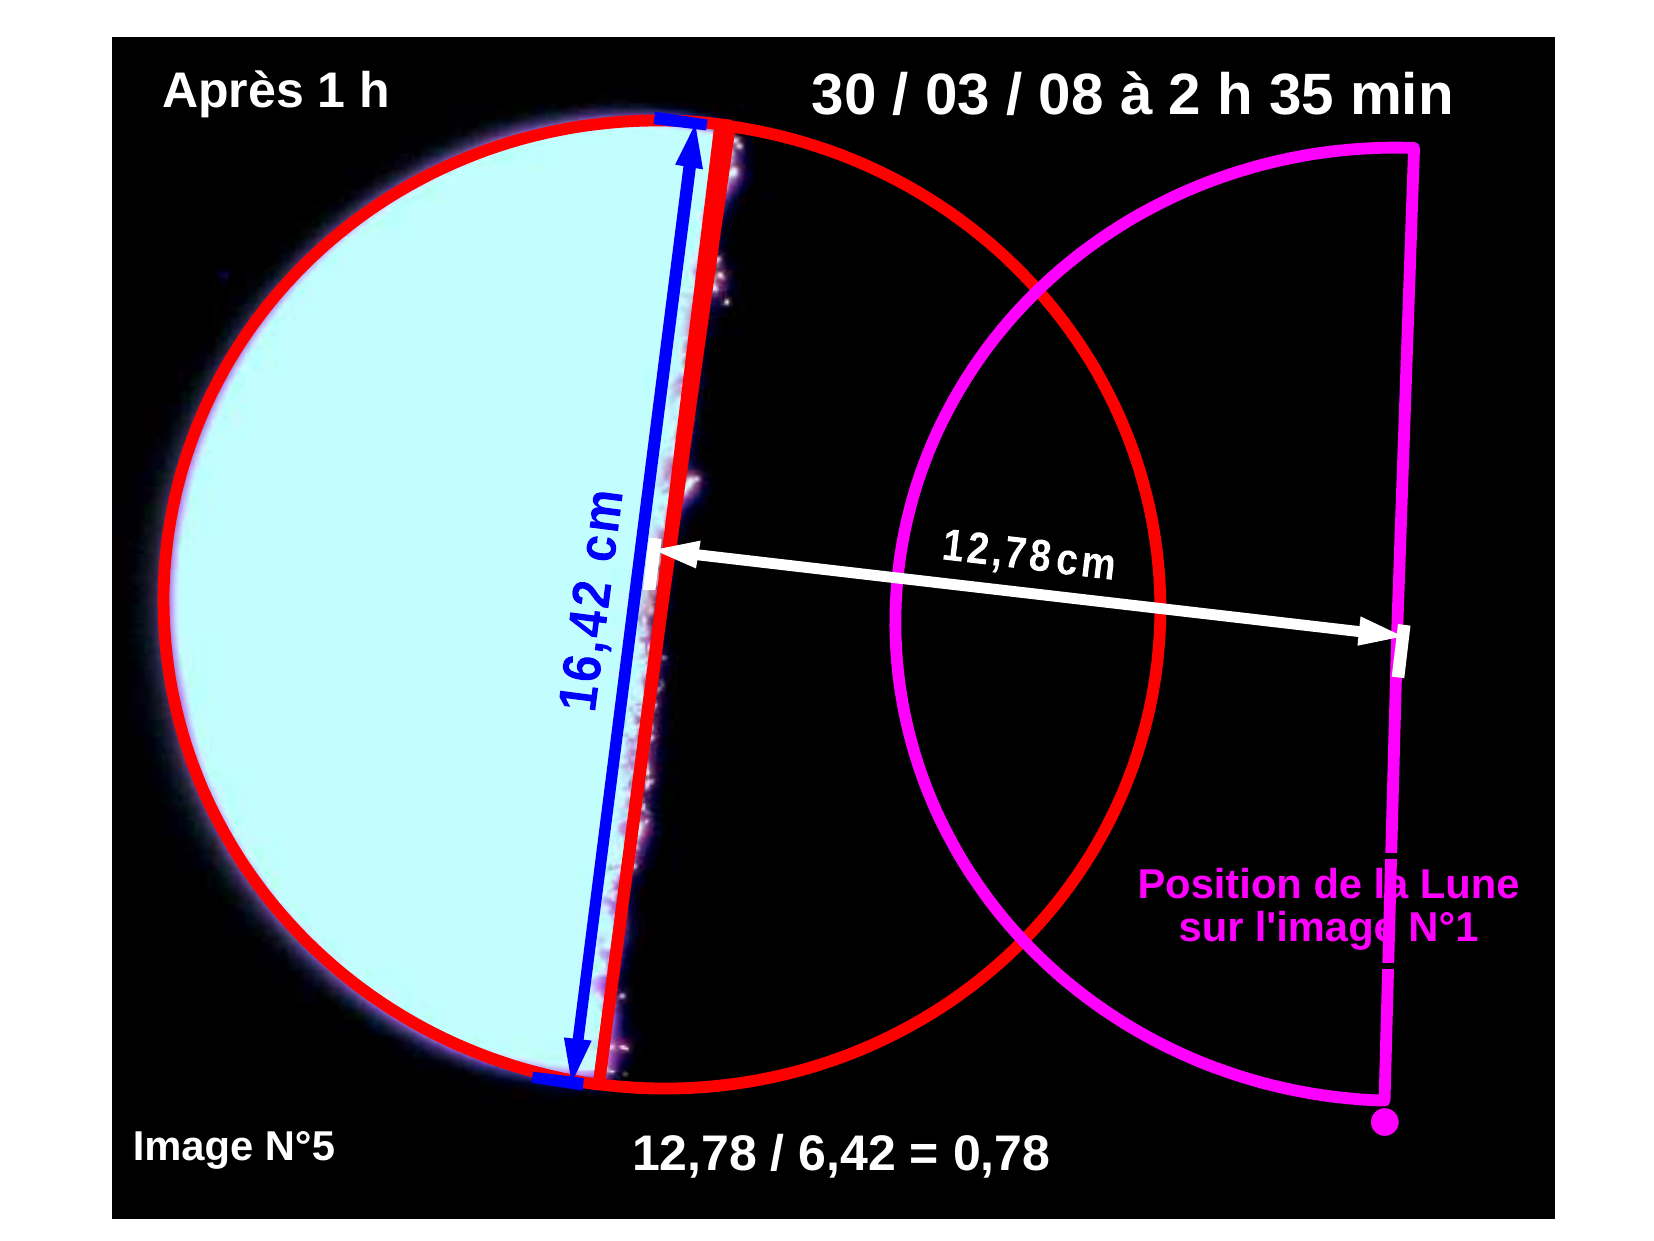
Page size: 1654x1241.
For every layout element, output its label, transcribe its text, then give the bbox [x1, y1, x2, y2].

text_box [1370, 1107, 1400, 1137]
text_box Image N°5 [118, 1118, 355, 1182]
picture [112, 37, 1555, 1219]
text_box Après 1 h [147, 59, 709, 131]
text_box 12,78 / 6,42 = 0,78 [531, 1122, 1152, 1195]
text_box 30 / 03 / 08 à 2 h 35 min [797, 59, 1536, 141]
text_box Position de la Lune sur l'image N°1 [1121, 856, 1536, 967]
